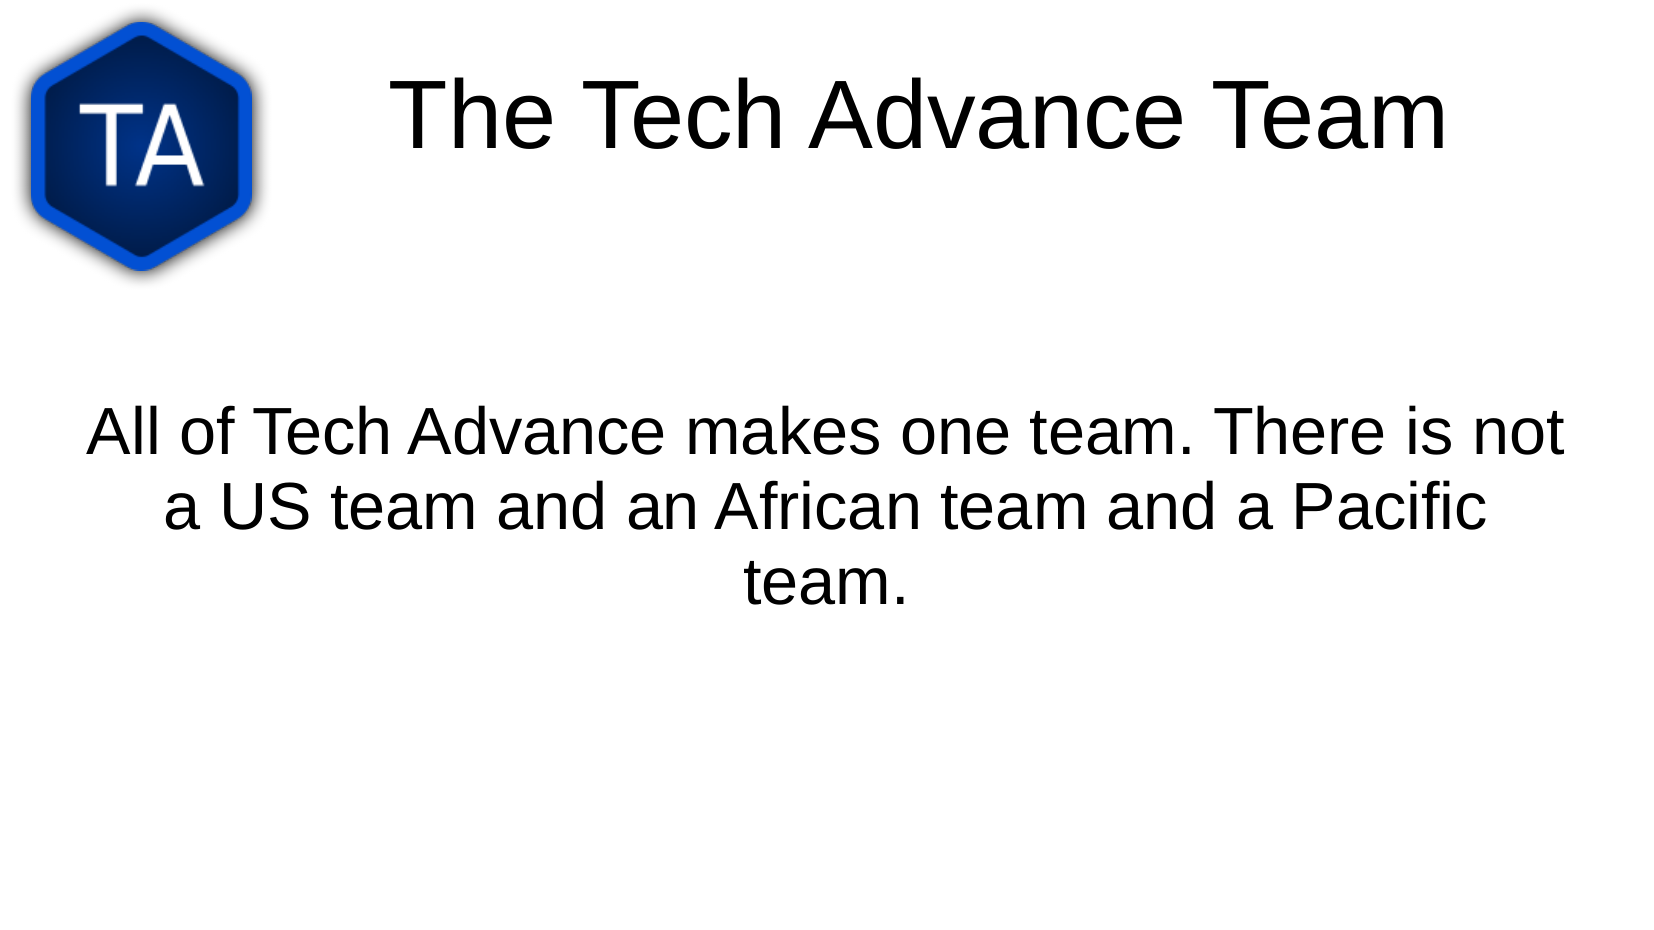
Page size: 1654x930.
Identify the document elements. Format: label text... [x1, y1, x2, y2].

list All of Tech Advance makes one team. There is not a US team and an African team and a Pacific team. [82, 255, 1571, 757]
picture [31, 22, 252, 271]
title The Tech Advance Team [268, 37, 1571, 193]
